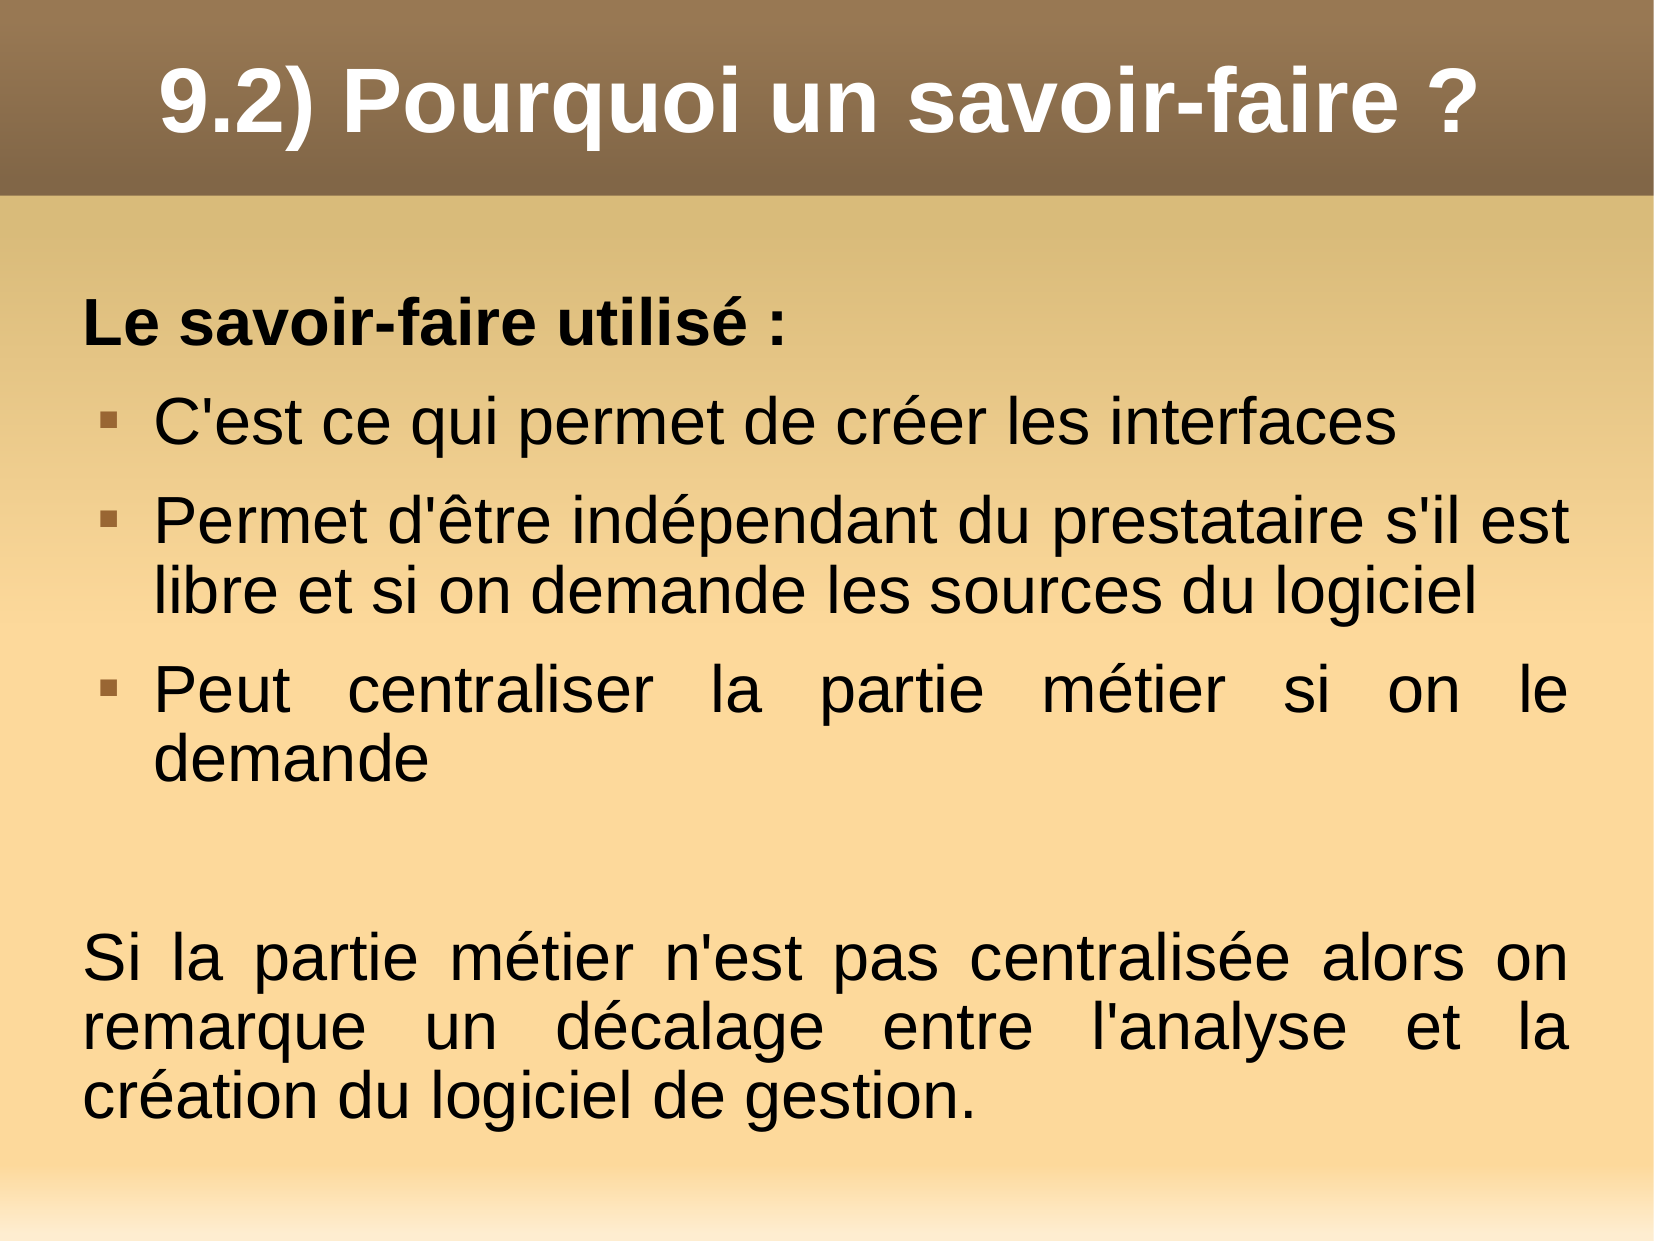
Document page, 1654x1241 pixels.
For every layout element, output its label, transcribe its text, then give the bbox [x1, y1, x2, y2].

list Le savoir-faire utilisé : C'est ce qui permet de créer les interfaces Permet d'être indépendant du prestataire s'il est libre et si on demande les sources du logiciel Peut centraliser la partie métier si on le demande Si la partie métier n'est pas centralisée alors on remarque un décalage entre l'analyse et la création du logiciel de gestion. [82, 290, 1571, 1139]
title 9.2) Pourquoi un savoir-faire ? [76, 7, 1565, 200]
picture [0, 0, 1654, 1241]
